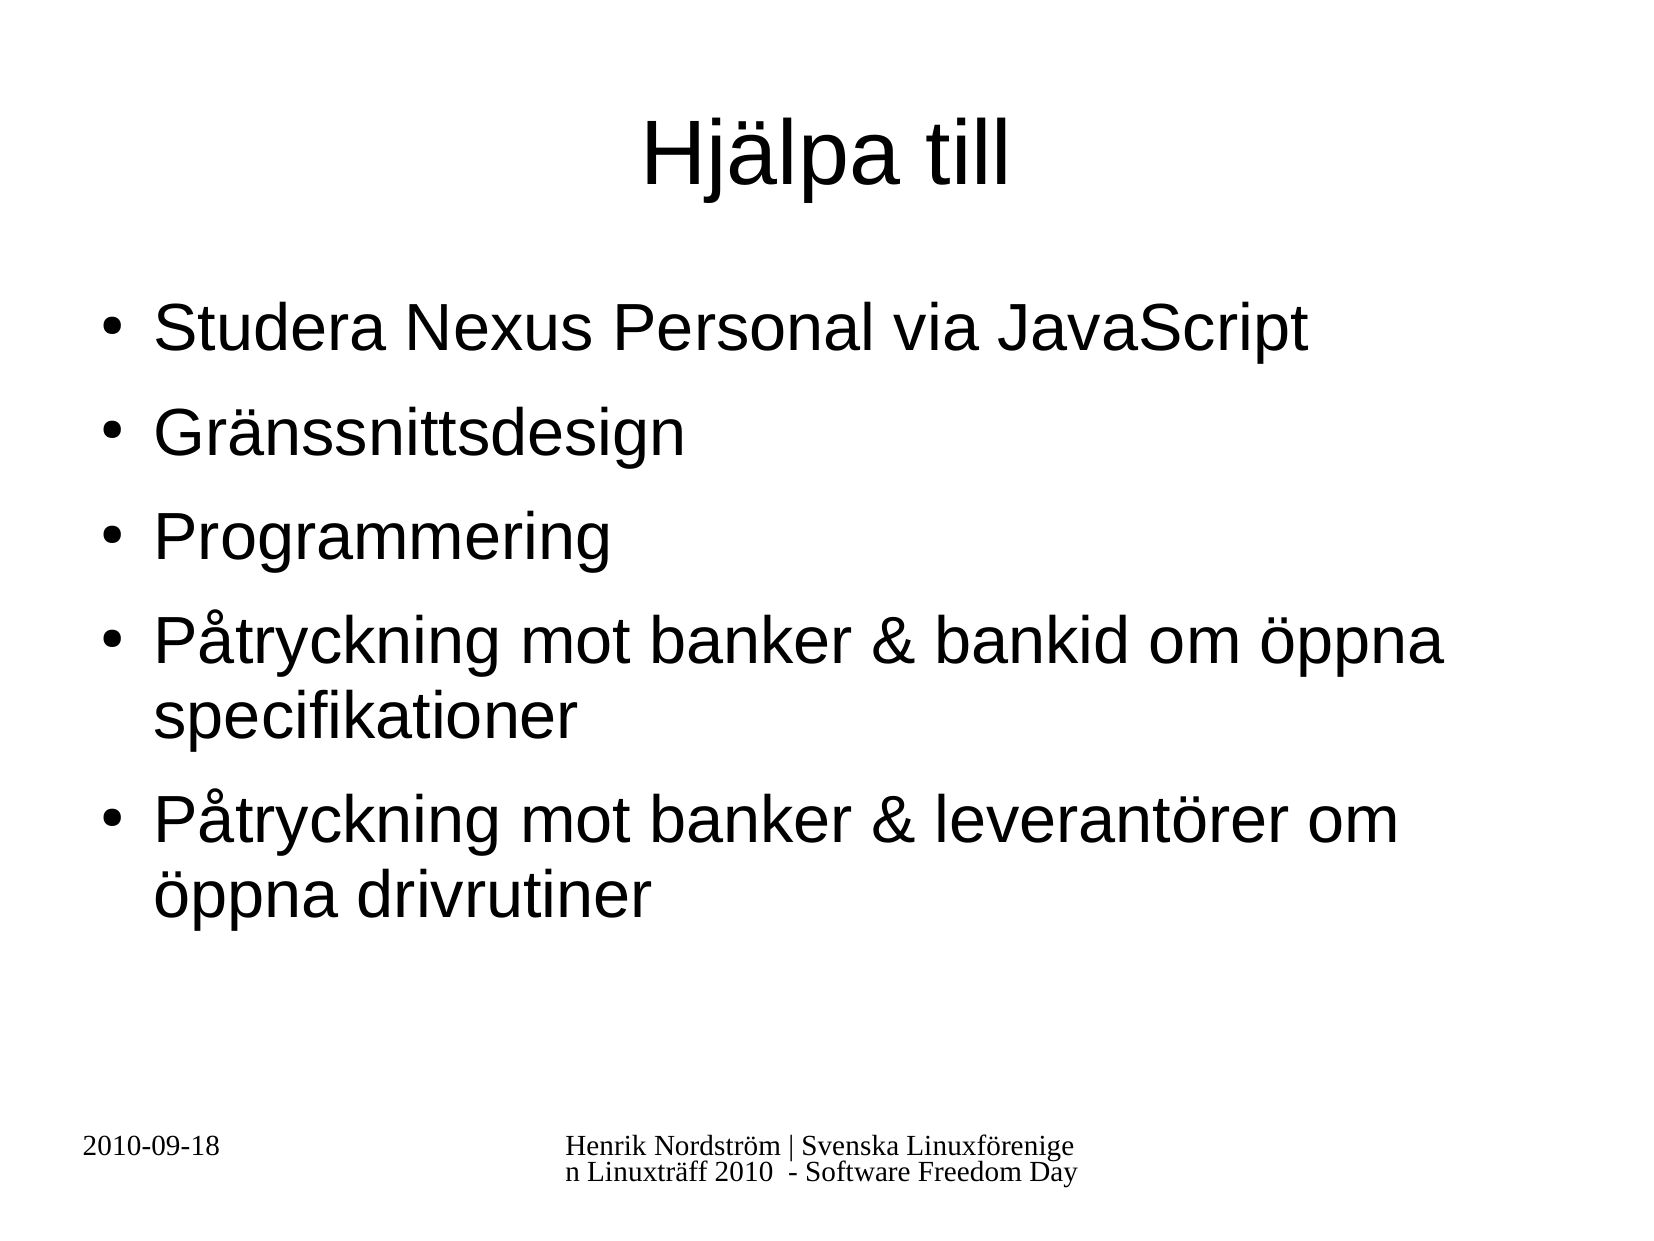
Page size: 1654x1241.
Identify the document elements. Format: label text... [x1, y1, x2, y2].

title Hjälpa till [82, 56, 1571, 250]
list Studera Nexus Personal via JavaScript Gränssnittsdesign Programmering Påtryckning mot banker & bankid om öppna specifikationer Påtryckning mot banker & leverantörer om öppna drivrutiner [82, 290, 1571, 1094]
